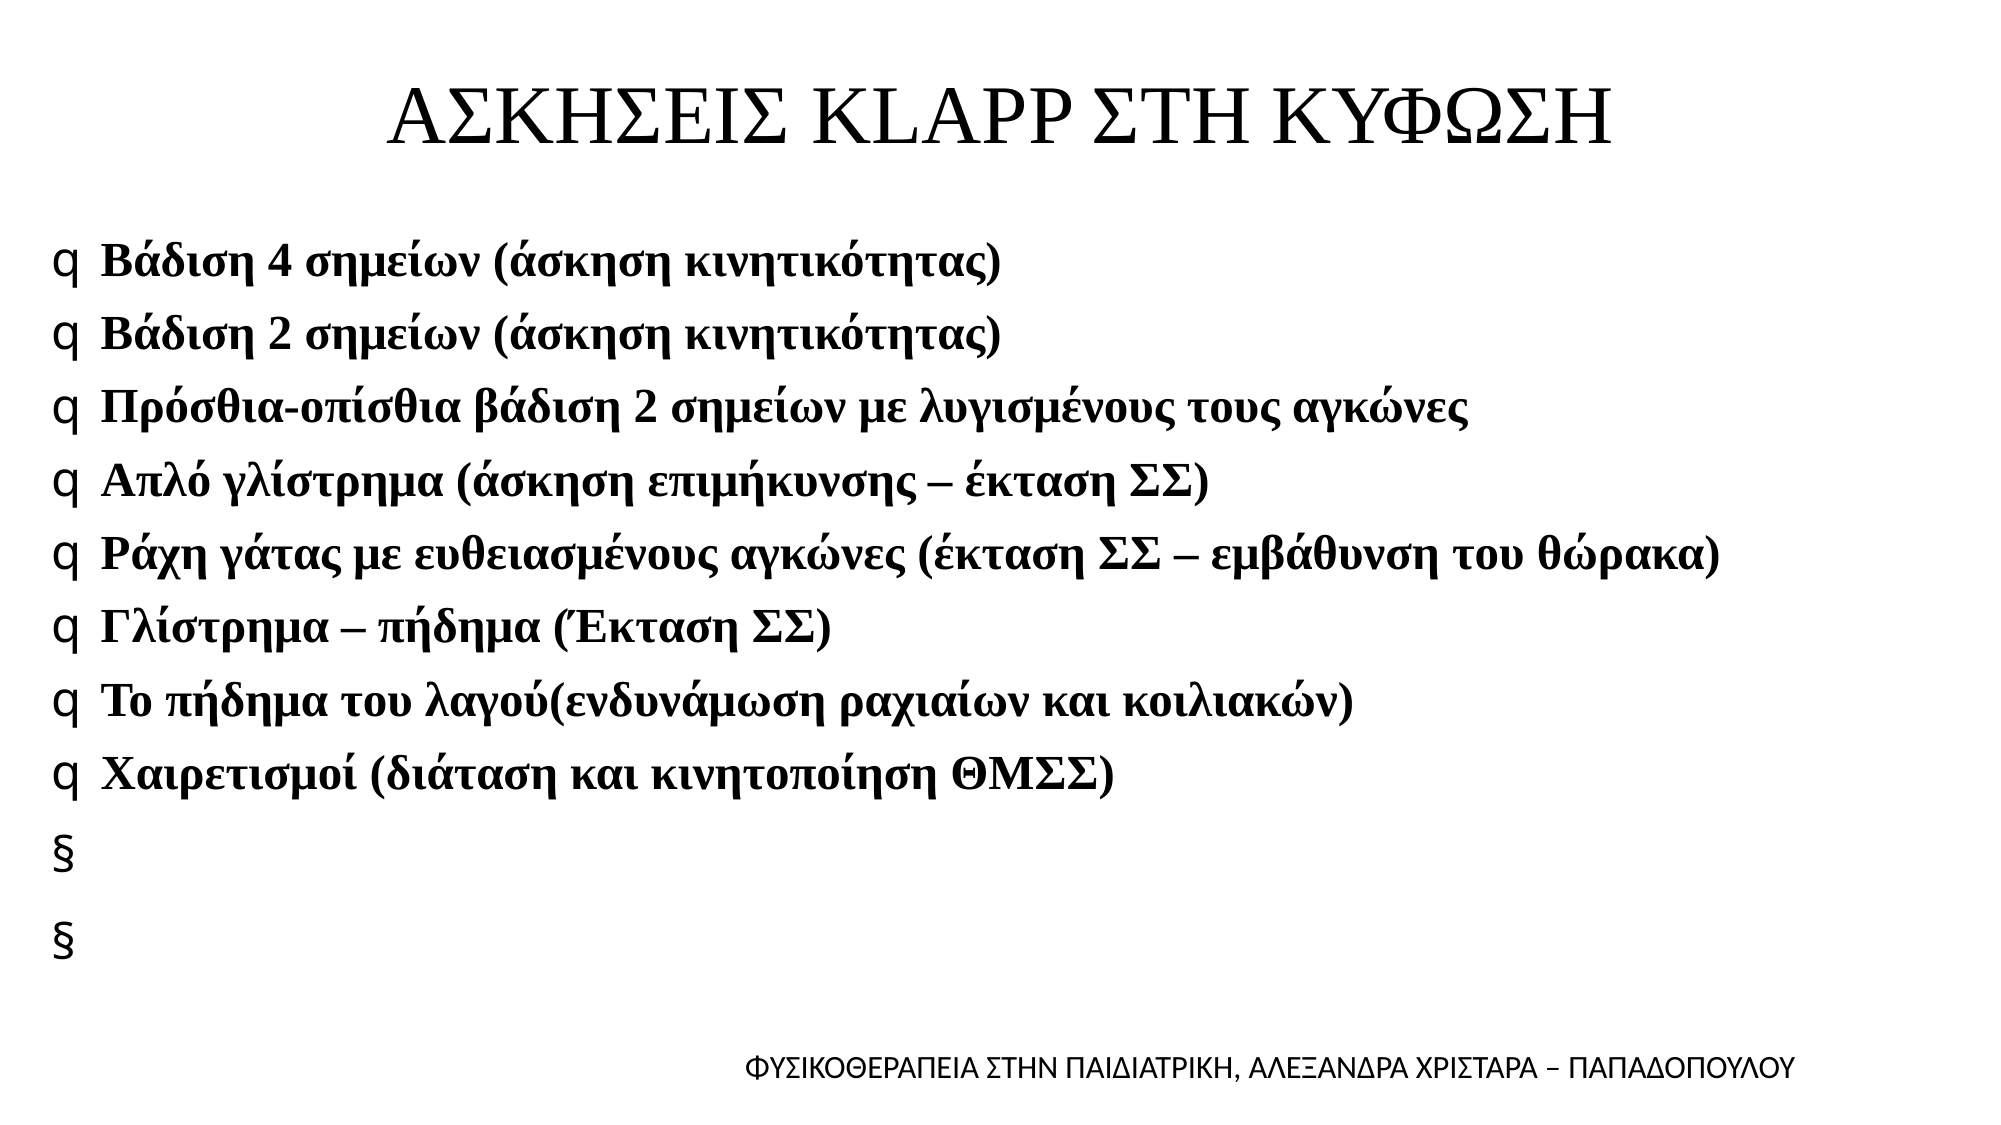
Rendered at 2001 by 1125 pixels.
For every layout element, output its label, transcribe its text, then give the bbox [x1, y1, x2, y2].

title ΑΣΚΗΣΕΙΣ KLAPP ΣΤΗ ΚΥΦΩΣΗ [137, 30, 1863, 203]
list Βάδιση 4 σημείων (άσκηση κινητικότητας) Βάδιση 2 σημείων (άσκηση κινητικότητας) Πρόσθια-οπίσθια βάδιση 2 σημείων με λυγισμένους τους αγκώνες Απλό γλίστρημα (άσκηση επιμήκυνσης – έκταση ΣΣ) Ράχη γάτας με ευθειασμένους αγκώνες (έκταση ΣΣ – εμβάθυνση του θώρακα) Γλίστρημα – πήδημα (Έκταση ΣΣ) Το πήδημα του λαγού(ενδυνάμωση ραχιαίων και κοιλιακών) Χαιρετισμοί (διάταση και κινητοποίηση ΘΜΣΣ) ΦΥΣΙΚΟΘΕΡΑΠΕΙΑ ΣΤΗΝ ΠΑΙΔΙΑΤΡΙΚΗ, ΑΛΕΞΑΝΔΡΑ ΧΡΙΣΤΑΡΑ – ΠΑΠΑΔΟΠΟΥΛΟΥ [36, 226, 1972, 1095]
